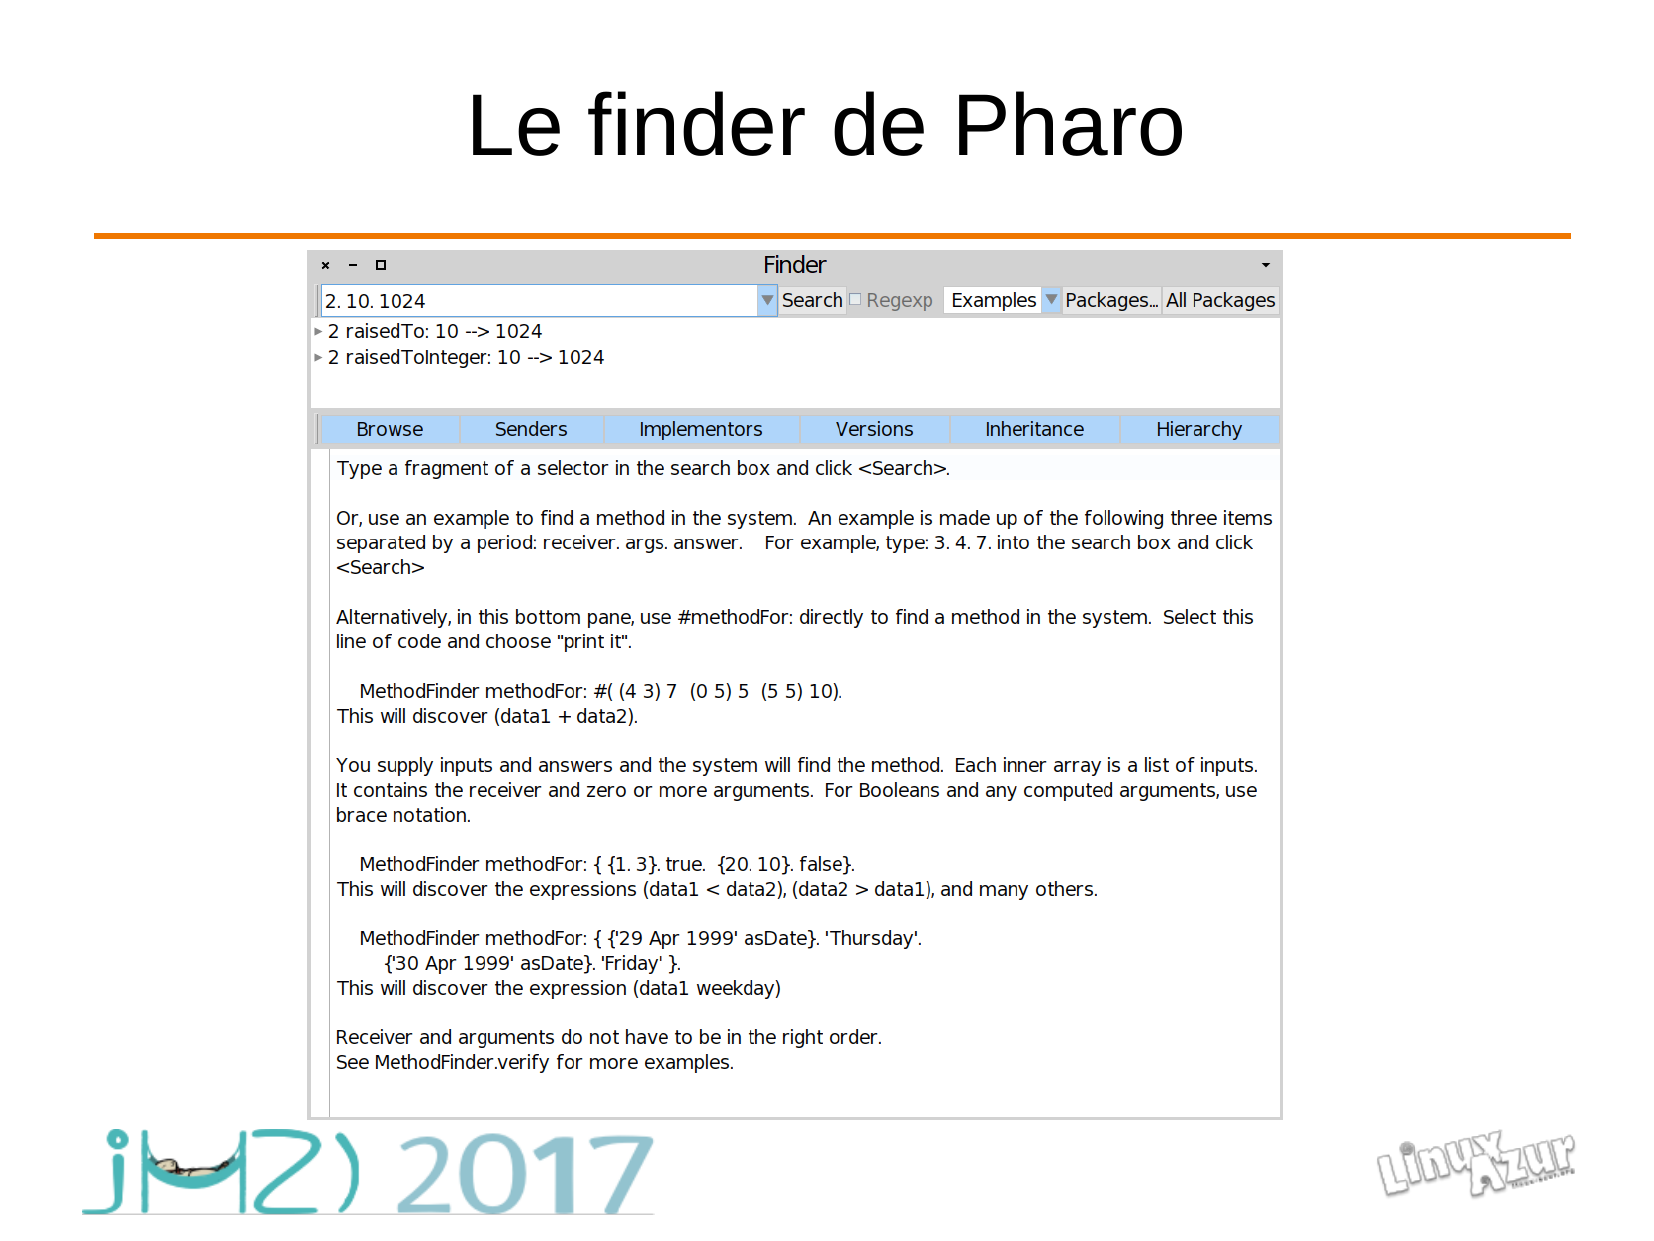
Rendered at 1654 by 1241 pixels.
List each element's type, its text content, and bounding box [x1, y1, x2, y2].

picture [82, 1129, 655, 1216]
picture [1346, 1115, 1600, 1211]
picture [307, 250, 1283, 1120]
title Le finder de Pharo [82, 49, 1571, 201]
